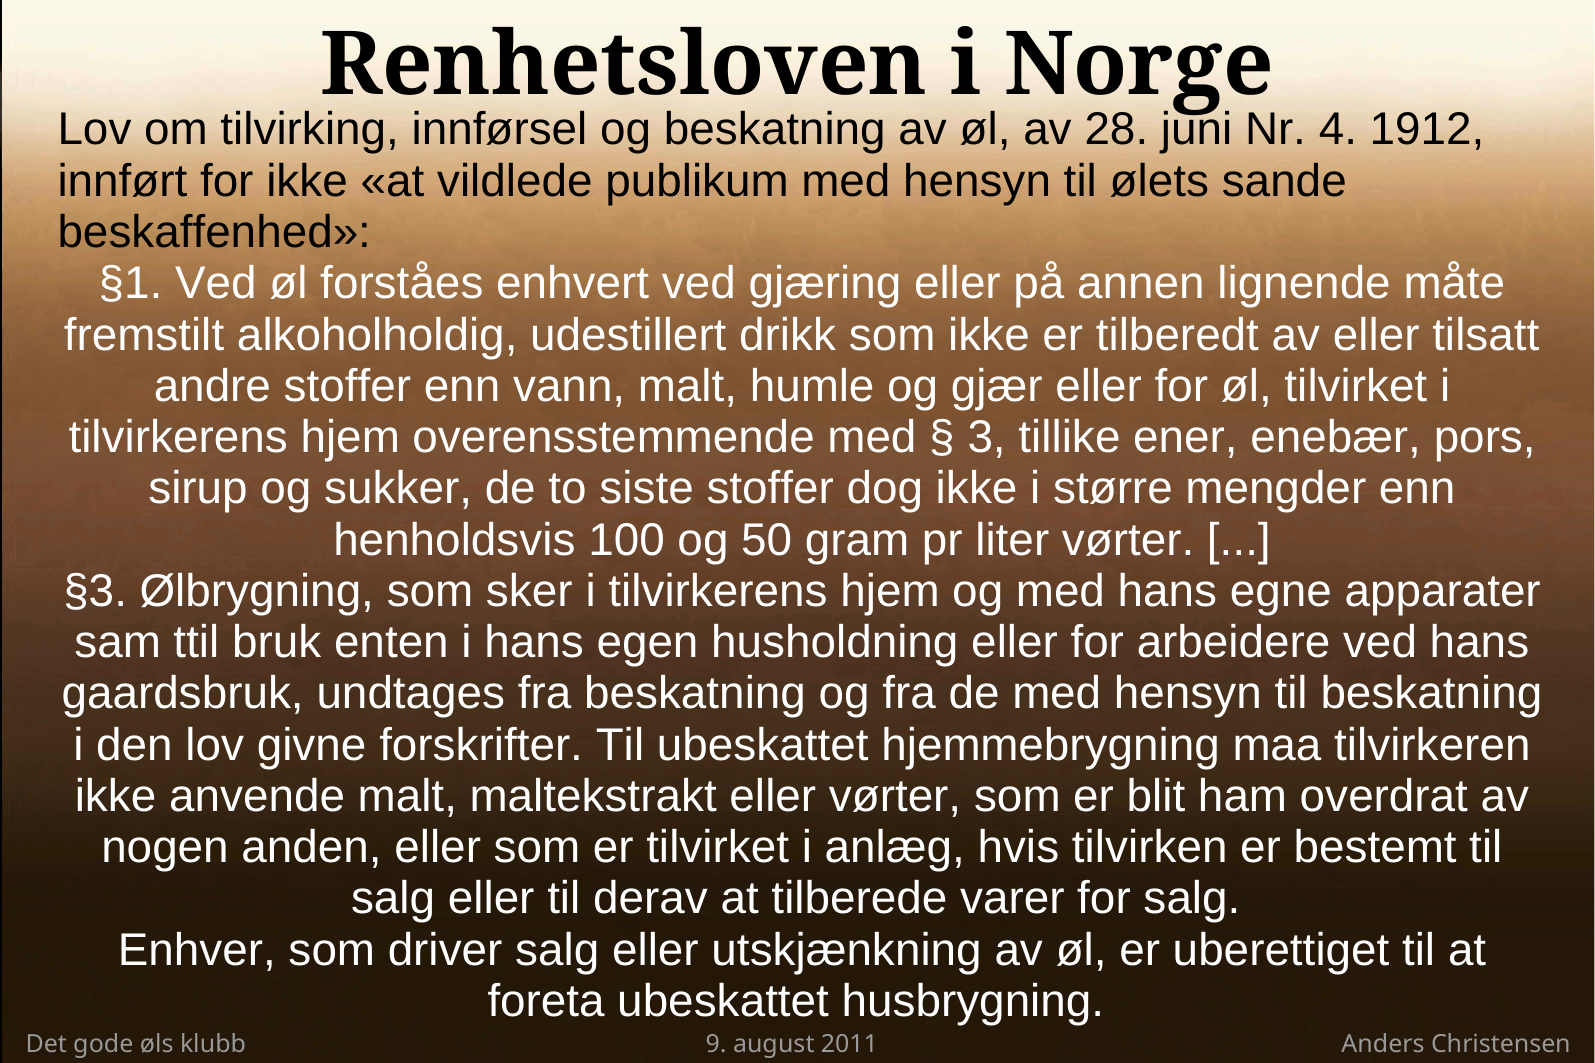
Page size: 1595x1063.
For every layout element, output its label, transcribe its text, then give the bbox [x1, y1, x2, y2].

title Renhetsloven i Norge [79, 0, 1515, 103]
subtitle Lov om tilvirking, innførsel og beskatning av øl, av 28. juni Nr. 4. 1912, innført for ikke «at vildlede publikum med hensyn til ølets sande beskaffenhed»: §1. Ved øl forståes enhvert ved gjæring eller på annen lignende måte fremstilt alkoholholdig, udestillert drikk som ikke er tilberedt av eller tilsatt andre stoffer enn vann, malt, humle og gjær eller for øl, tilvirket i tilvirkerens hjem overensstemmende med § 3, tillike ener, enebær, pors, sirup og sukker, de to siste stoffer dog ikke i større mengder enn henholdsvis 100 og 50 gram pr liter vørter. [...] §3. Ølbrygning, som sker i tilvirkerens hjem og med hans egne apparater sam ttil bruk enten i hans egen husholdning eller for arbeidere ved hans gaardsbruk, undtages fra beskatning og fra de med hensyn til beskatning i den lov givne forskrifter. Til ubeskattet hjemmebrygning maa tilvirkeren ikke anvende malt, maltekstrakt eller vørter, som er blit ham overdrat av nogen anden, eller som er tilvirket i anlæg, hvis tilvirken er bestemt til salg eller til derav at tilberede varer for salg. Enhver, som driver salg eller utskjænkning av øl, er uberettiget til at foreta ubeskattet husbrygning. [57, 103, 1548, 1027]
picture [0, 0, 1595, 1063]
